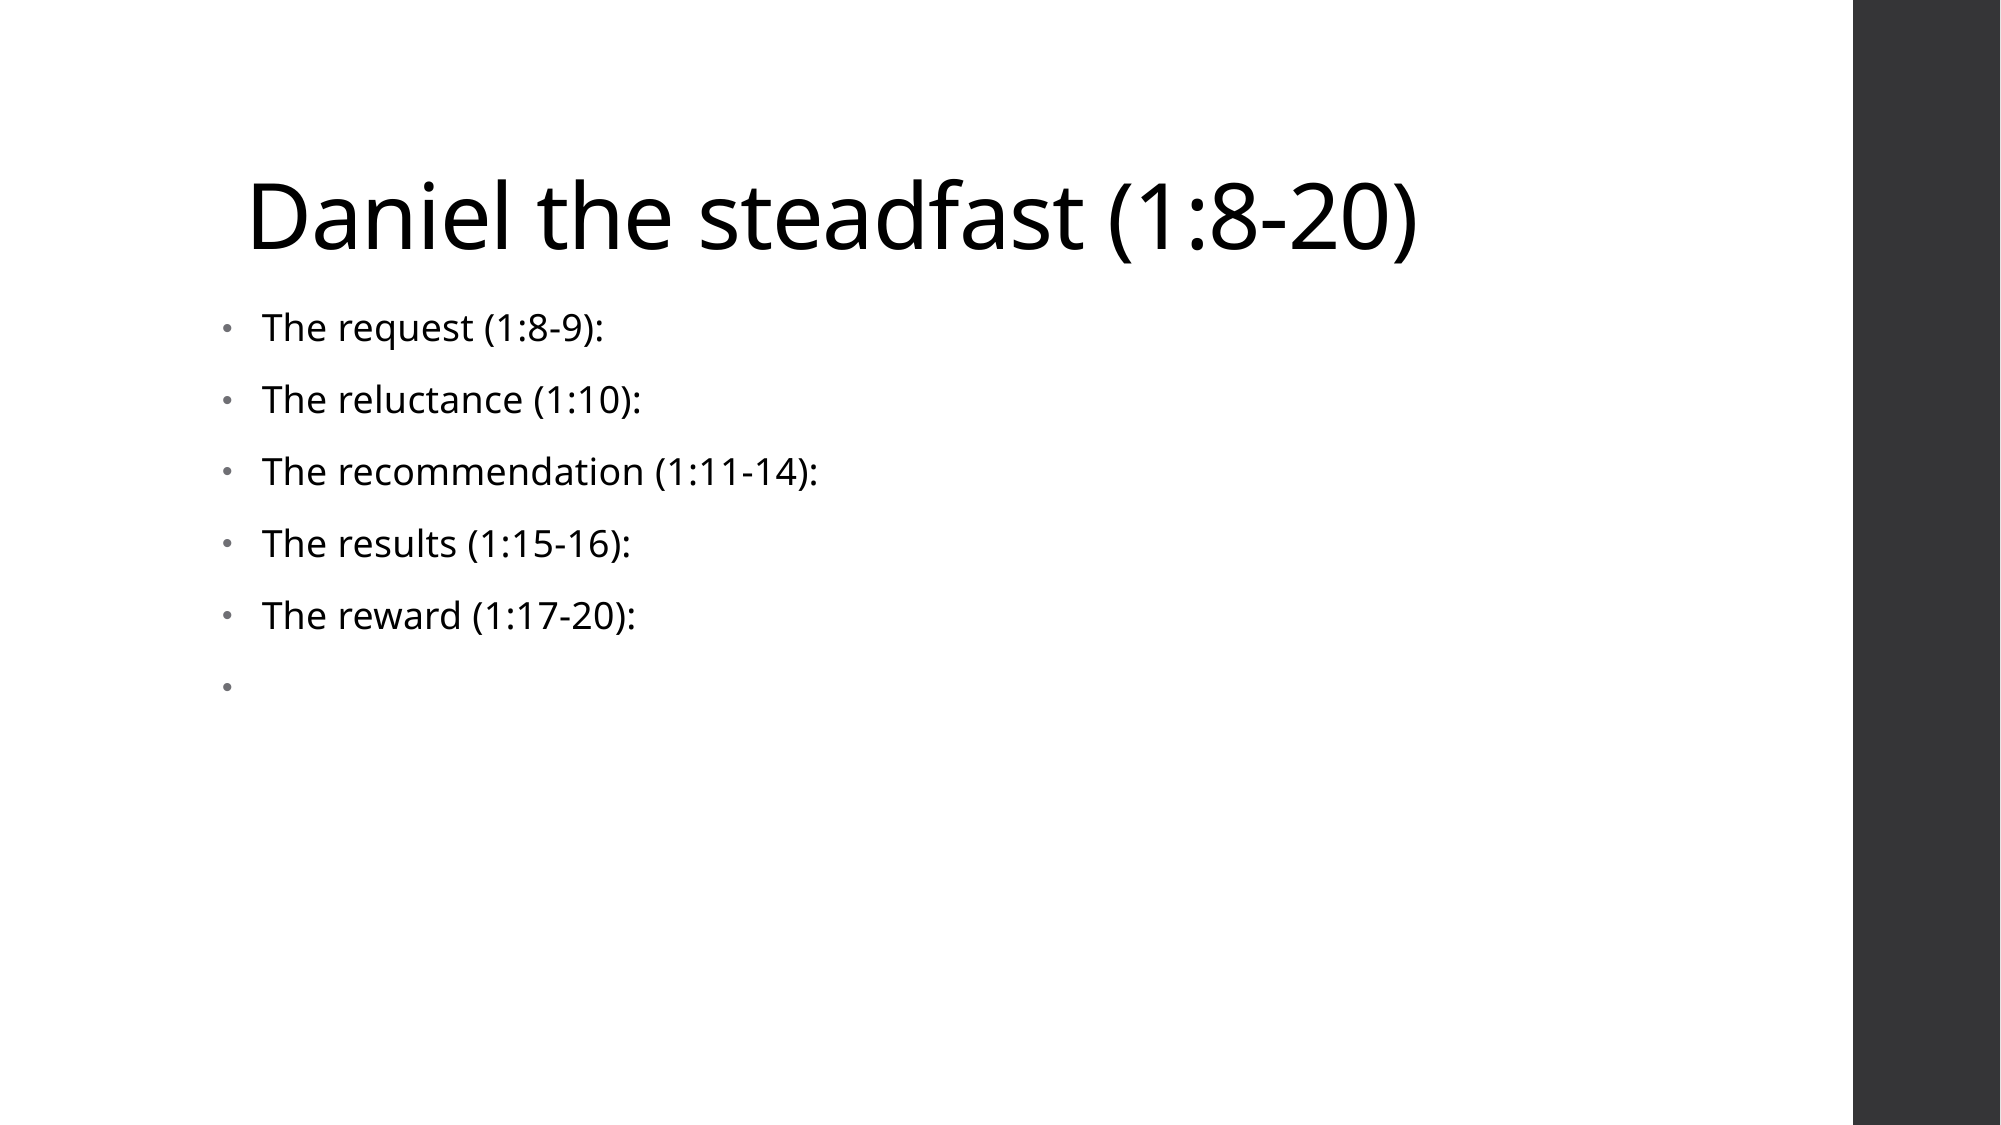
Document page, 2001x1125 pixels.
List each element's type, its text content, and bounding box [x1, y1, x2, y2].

list The request (1:8-9): The reluctance (1:10): The recommendation (1:11-14): The results (1:15-16): The reward (1:17-20): [206, 299, 1617, 1014]
title Daniel the steadfast (1:8-20) [206, 60, 1797, 278]
